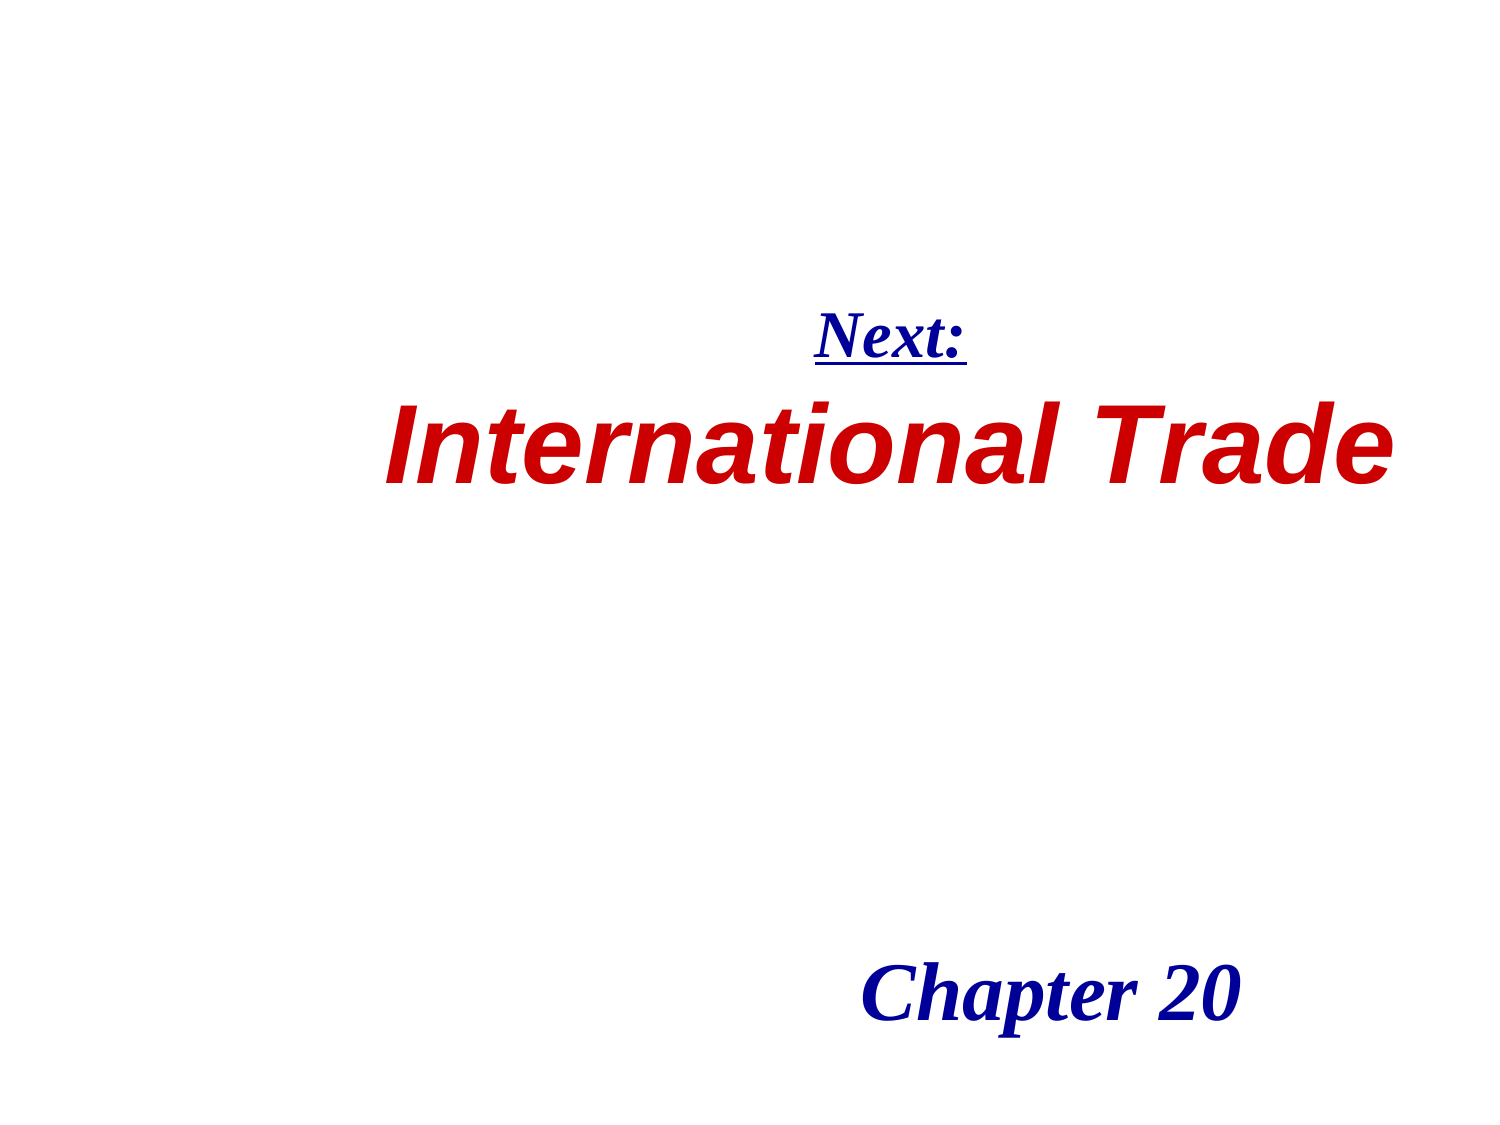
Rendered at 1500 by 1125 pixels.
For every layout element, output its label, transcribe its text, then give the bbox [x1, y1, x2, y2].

text_box Chapter 20 [845, 929, 1258, 1045]
text_box Next: International Trade [369, 284, 1412, 514]
